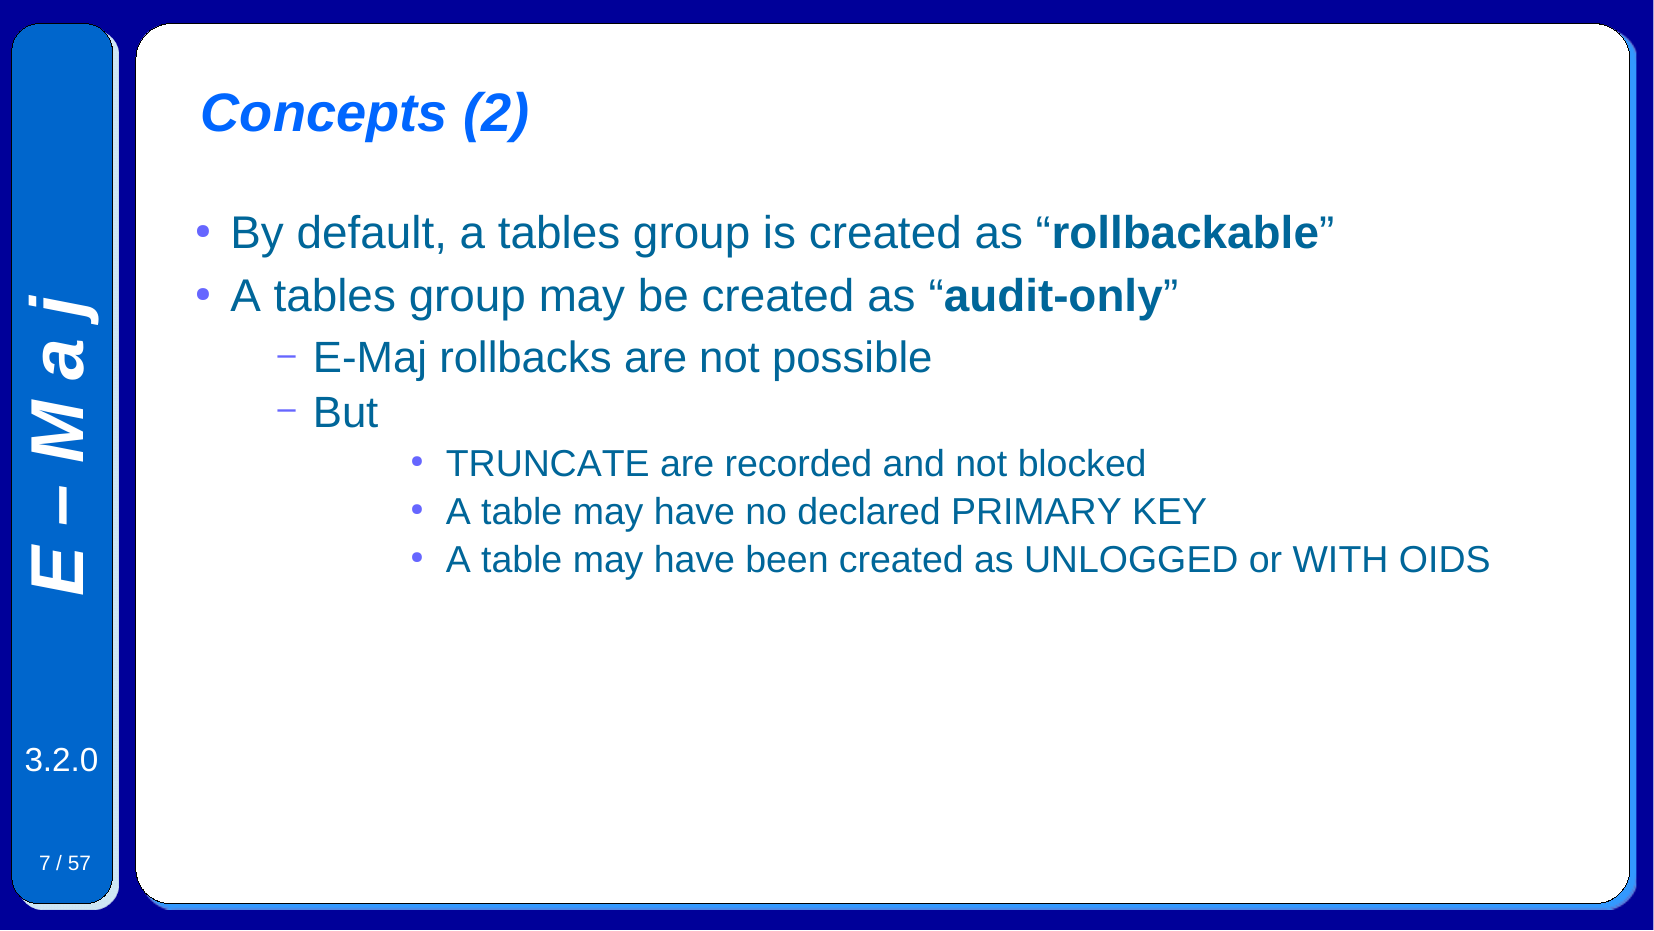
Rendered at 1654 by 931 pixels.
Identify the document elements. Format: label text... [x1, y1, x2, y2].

title Concepts (2) [200, 34, 1575, 191]
list By default, a tables group is created as “rollbackable” A tables group may be created as “audit-only” E-Maj rollbacks are not possible But TRUNCATE are recorded and not blocked A table may have no declared PRIMARY KEY A table may have been created as UNLOGGED or WITH OIDS [177, 206, 1587, 827]
